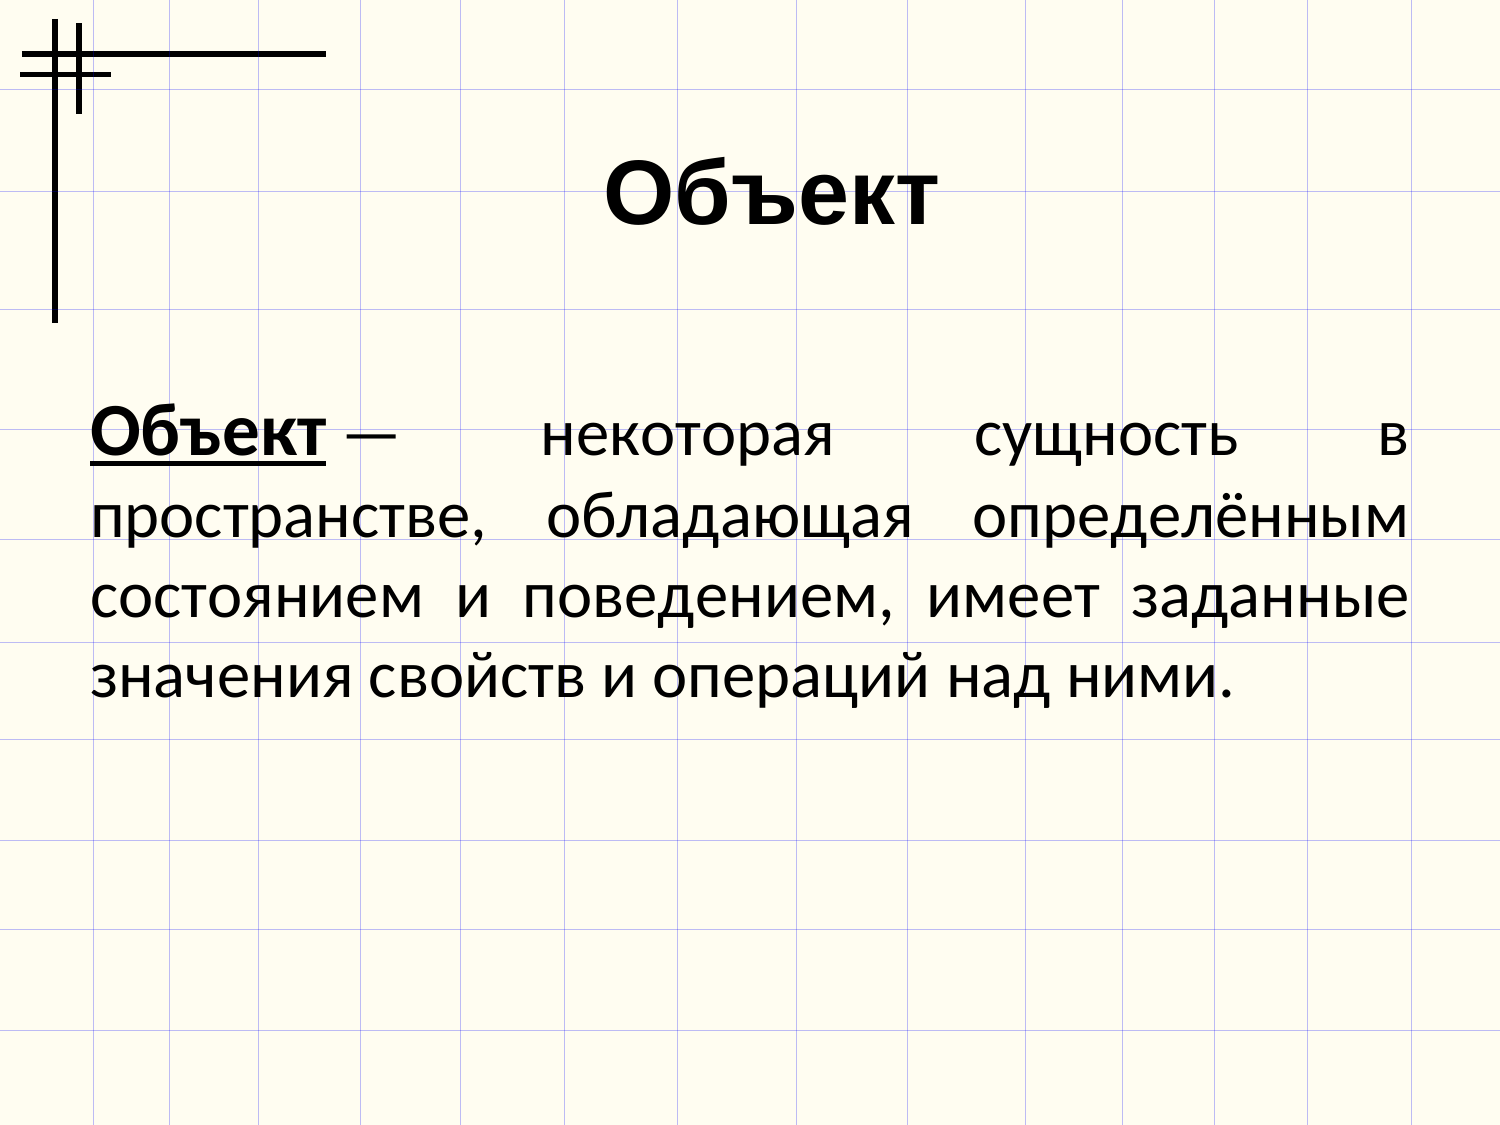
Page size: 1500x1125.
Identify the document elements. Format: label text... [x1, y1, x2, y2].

list Объект — некоторая сущность в пространстве, обладающая определённым состоянием и поведением, имеет заданные значения свойств и операций над ними. [75, 373, 1426, 882]
title Объект [75, 75, 1426, 301]
